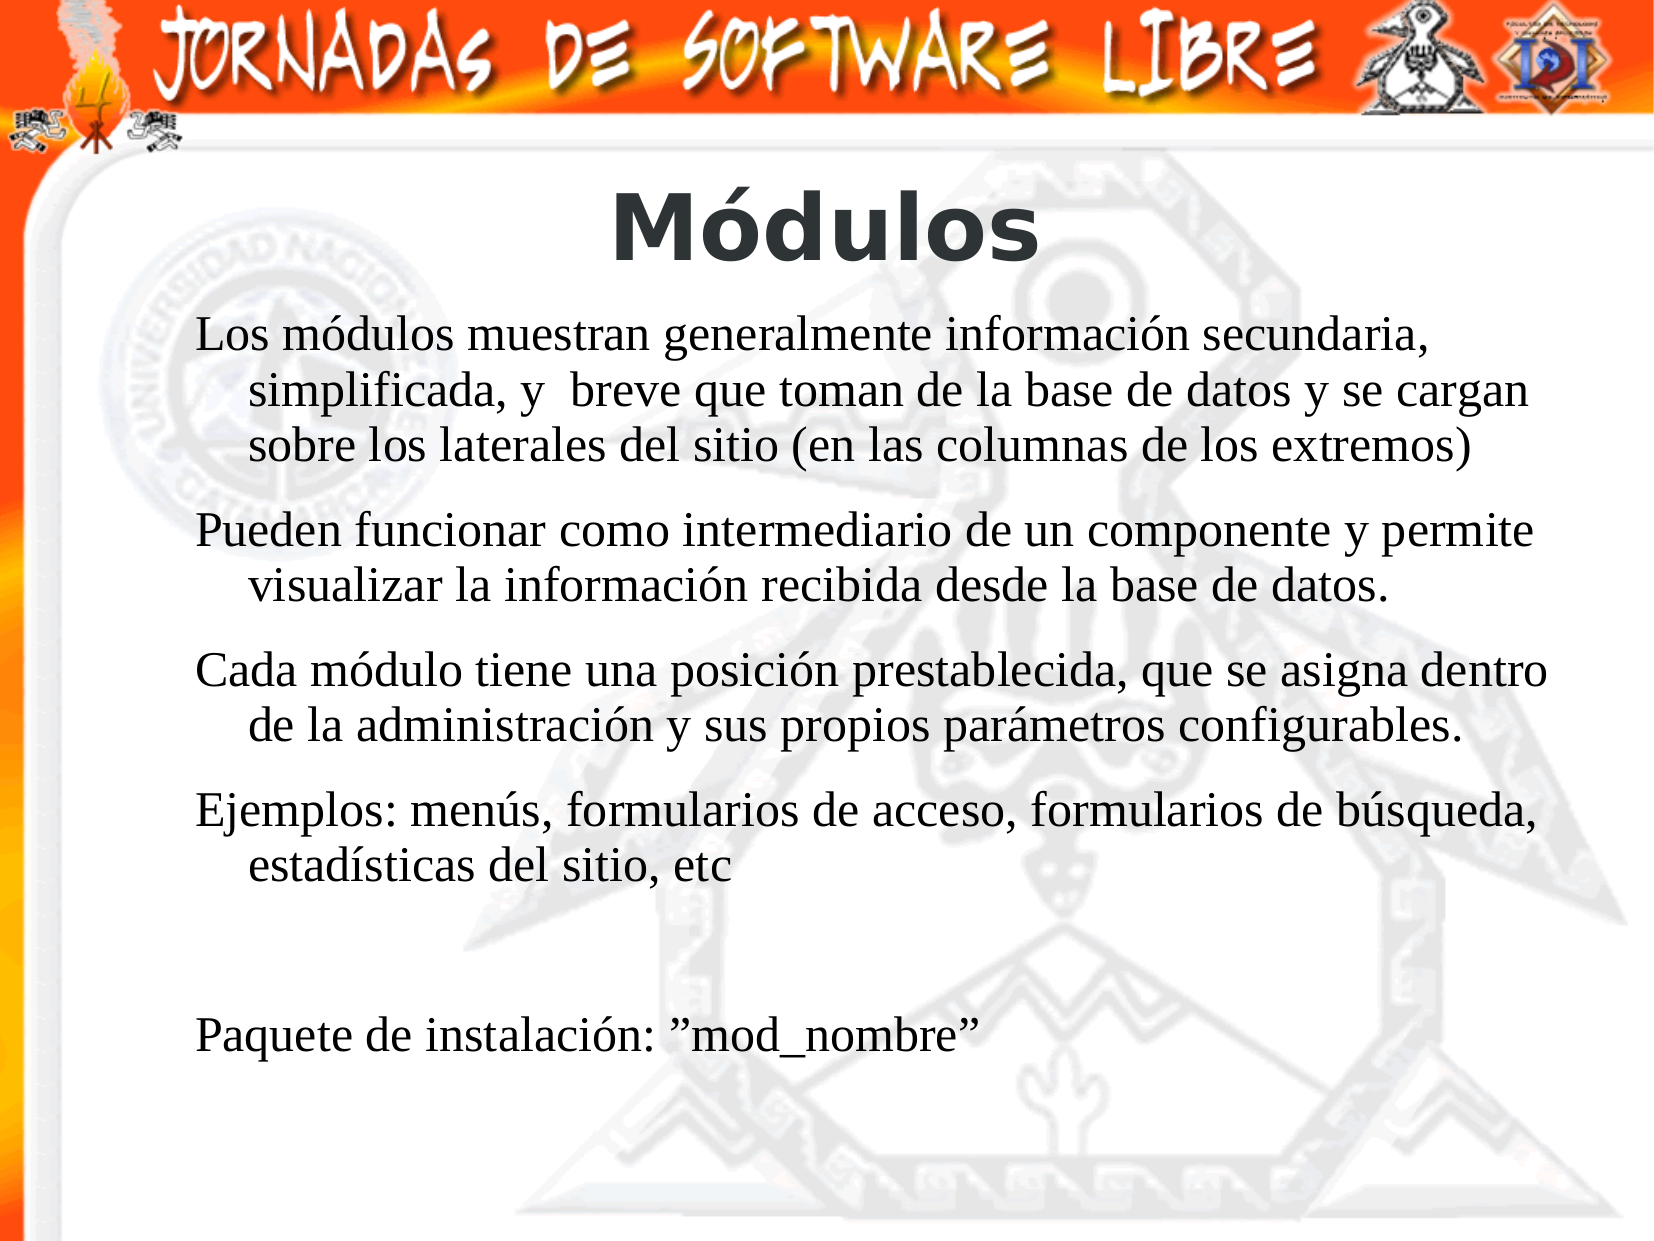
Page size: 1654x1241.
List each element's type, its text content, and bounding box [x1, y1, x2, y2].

list Los módulos muestran generalmente información secundaria, simplificada, y breve que toman de la base de datos y se cargan sobre los laterales del sitio (en las columnas de los extremos) Pueden funcionar como intermediario de un componente y permite visualizar la información recibida desde la base de datos. Cada módulo tiene una posición prestablecida, que se asigna dentro de la administración y sus propios parámetros configurables. Ejemplos: menús, formularios de acceso, formularios de búsqueda, estadísticas del sitio, etc Paquete de instalación: ”mod_nombre” [106, 306, 1595, 1210]
title Módulos [608, 132, 1211, 306]
picture [0, 0, 1654, 1241]
